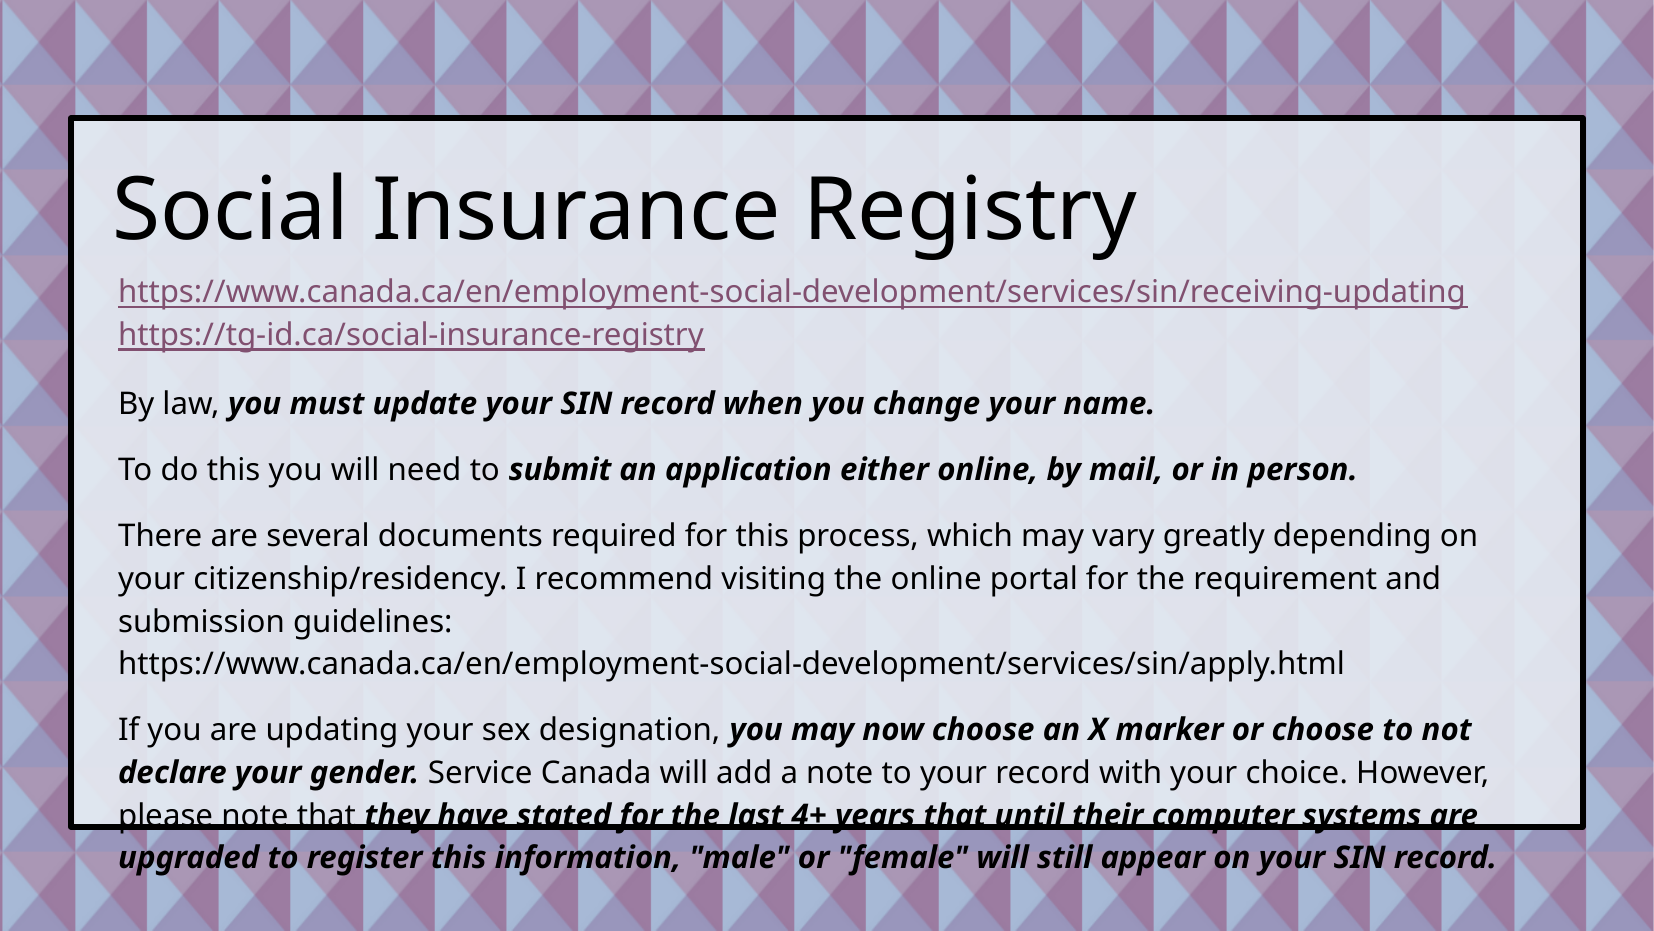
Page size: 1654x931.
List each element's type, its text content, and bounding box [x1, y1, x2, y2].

subtitle https://www.canada.ca/en/employment-social-development/services/sin/receiving-updating https://tg-id.ca/social-insurance-registry [118, 269, 1506, 355]
text_box By law, you must update your SIN record when you change your name. To do this you will need to submit an application either online, by mail, or in person. There are several documents required for this process, which may vary greatly depending on your citizenship/residency. I recommend visiting the online portal for the requirement and submission guidelines: https://www.canada.ca/en/employment-social-development/services/sin/apply.html If you are updating your sex designation, you may now choose an X marker or choose to not declare your gender. Service Canada will add a note to your record with your choice. However, please note that they have stated for the last 4+ years that until their computer systems are upgraded to register this information, "male" or "female" will still appear on your SIN record. [118, 381, 1506, 759]
picture [0, 0, 1654, 931]
text_box [1219, 812, 1226, 823]
text_box [123, 811, 133, 824]
text_box [70, 118, 1583, 827]
title Social Insurance Registry [112, 153, 1223, 259]
